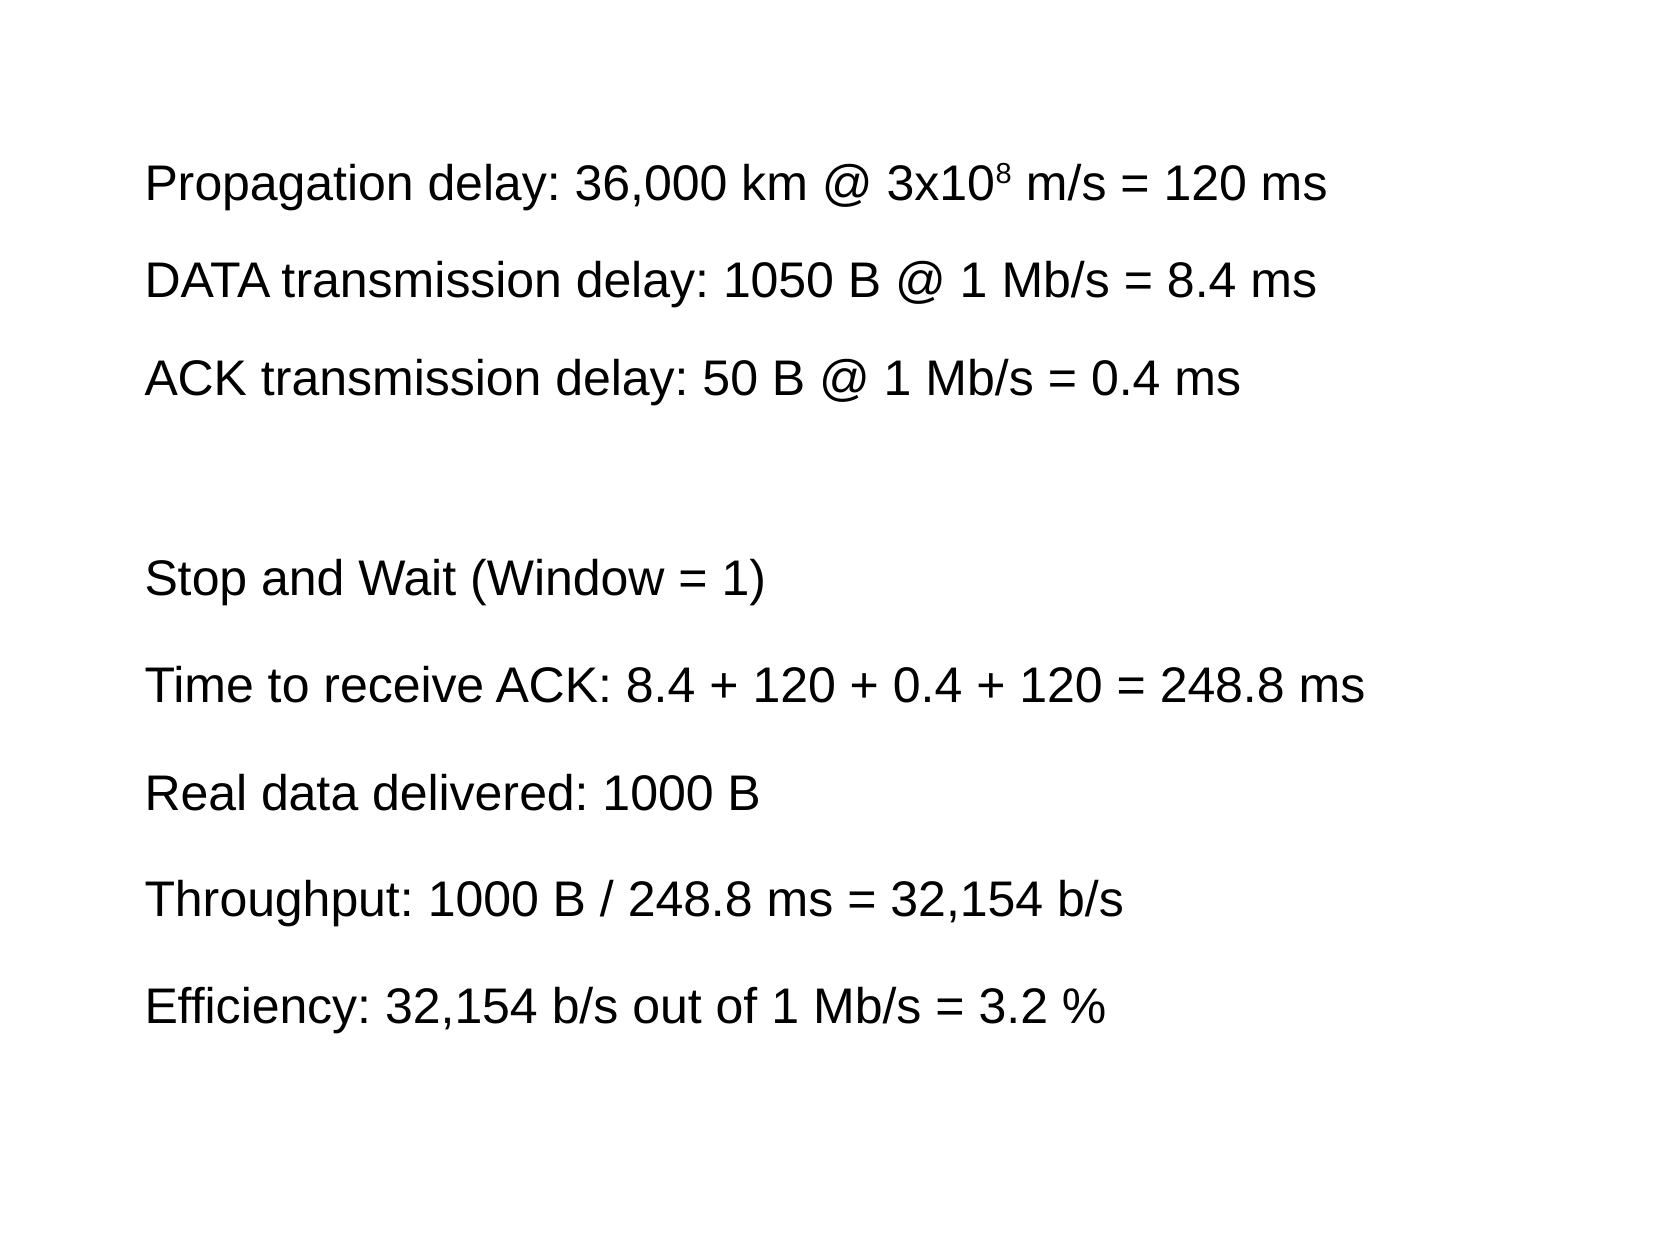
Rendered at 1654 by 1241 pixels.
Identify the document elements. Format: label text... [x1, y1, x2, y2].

text_box Propagation delay: 36,000 km @ 3x108 m/s = 120 ms DATA transmission delay: 1050 B @ 1 Mb/s = 8.4 ms ACK transmission delay: 50 B @ 1 Mb/s = 0.4 ms [129, 147, 1343, 472]
text_box Stop and Wait (Window = 1) Time to receive ACK: 8.4 + 120 + 0.4 + 120 = 248.8 ms Real data delivered: 1000 B Throughput: 1000 B / 248.8 ms = 32,154 b/s Efficiency: 32,154 b/s out of 1 Mb/s = 3.2 % [129, 543, 1382, 1042]
